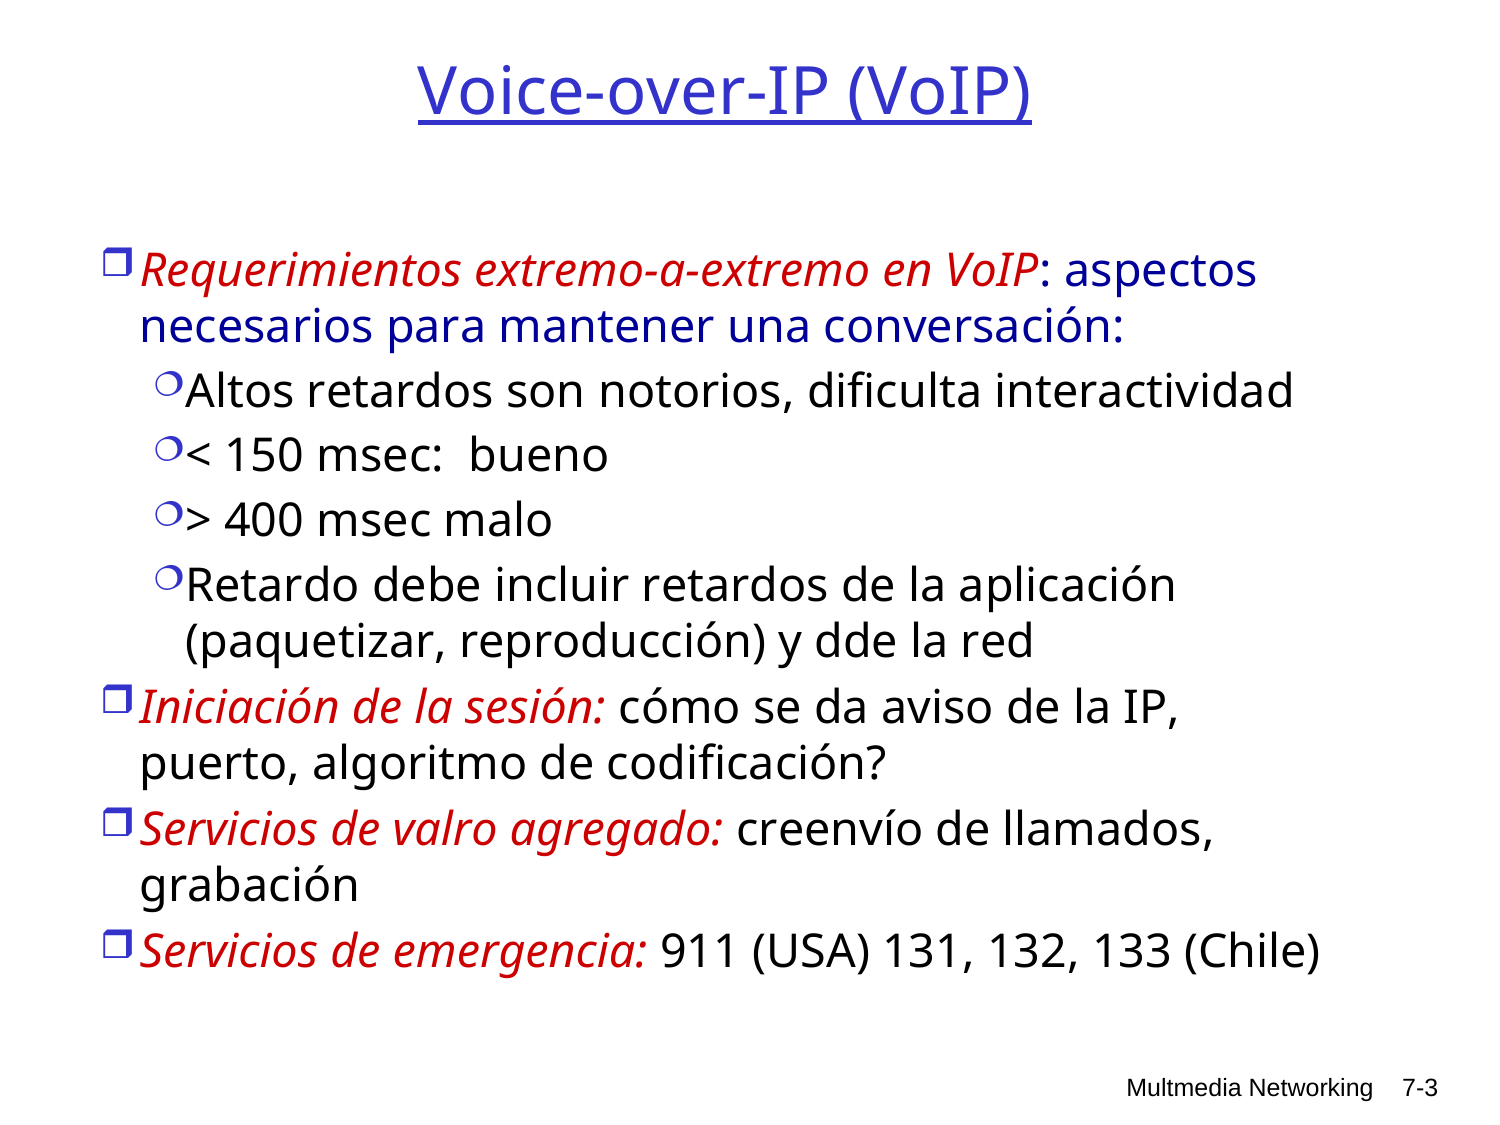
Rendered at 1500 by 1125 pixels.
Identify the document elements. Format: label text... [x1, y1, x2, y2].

text_box Multmedia Networking [913, 1064, 1342, 1125]
list Requerimientos extremo-a-extremo en VoIP: aspectos necesarios para mantener una conversación: Altos retardos son notorios, dificulta interactividad < 150 msec: bueno > 400 msec malo Retardo debe incluir retardos de la aplicación (paquetizar, reproducción) y dde la red Iniciación de la sesión: cómo se da aviso de la IP, puerto, algoritmo de codificación? Servicios de valro agregado: creenvío de llamados, grabación Servicios de emergencia: 911 (USA) 131, 132, 133 (Chile) [85, 232, 1361, 995]
title Voice-over-IP (VoIP) [75, 37, 1351, 140]
text_box 7-<number> [1342, 1064, 1454, 1125]
